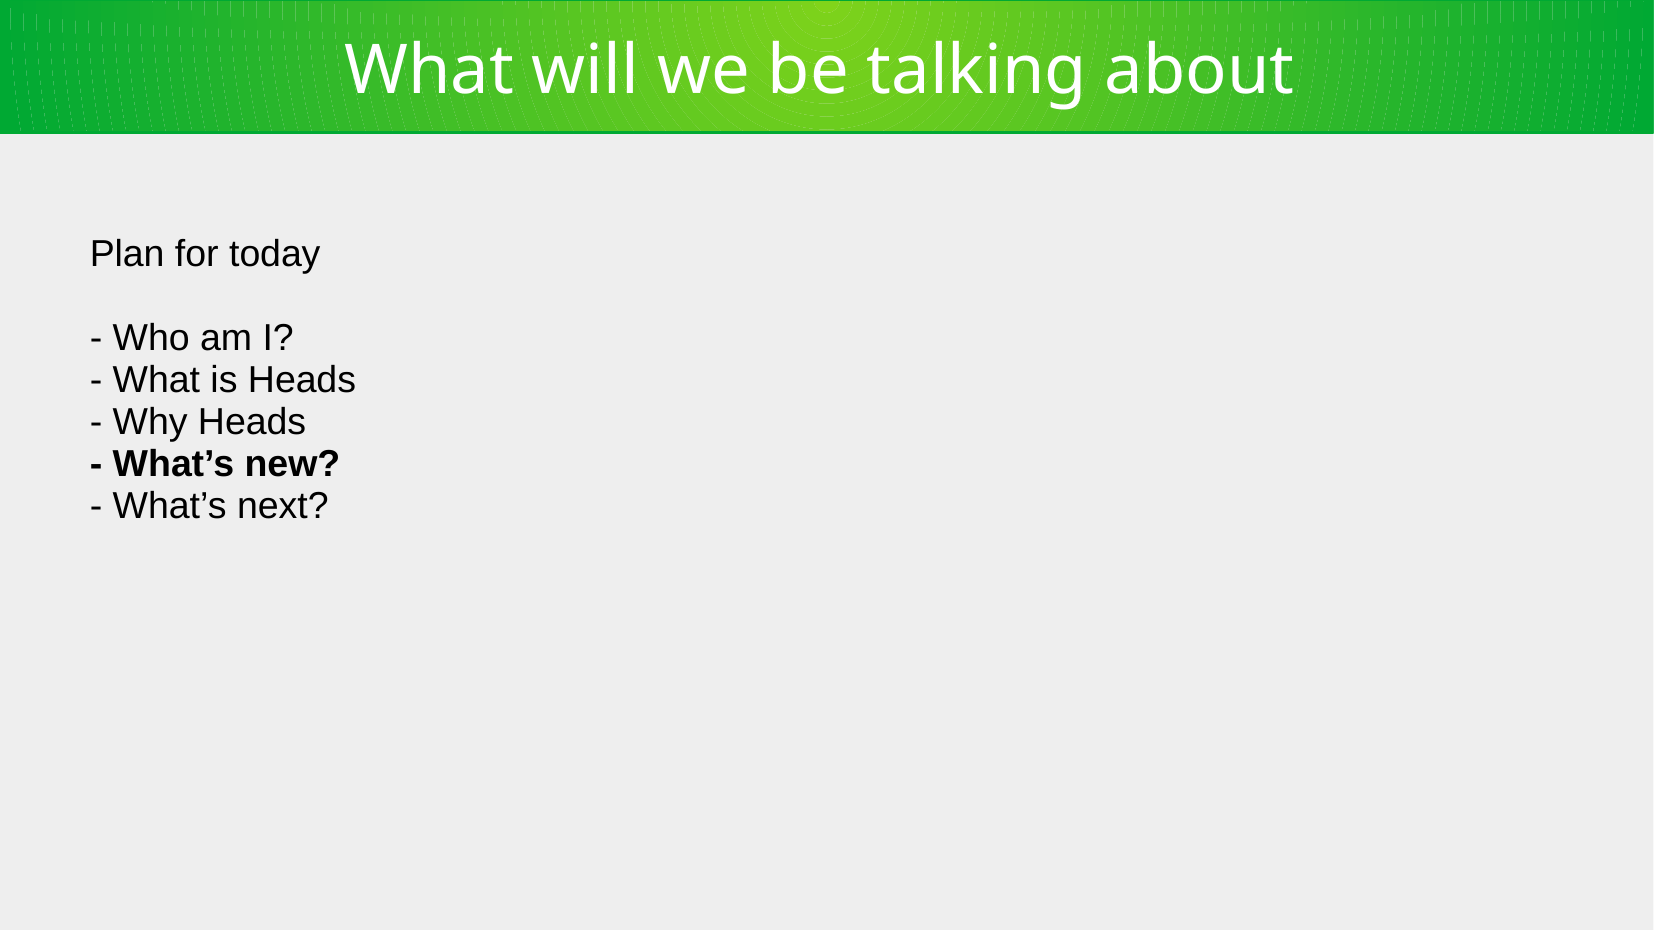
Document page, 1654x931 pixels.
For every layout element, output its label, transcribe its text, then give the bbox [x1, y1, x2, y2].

title What will we be talking about [73, 14, 1565, 119]
text_box Plan for today - Who am I? - What is Heads - Why Heads - What’s new? - What’s next? [75, 225, 1613, 534]
